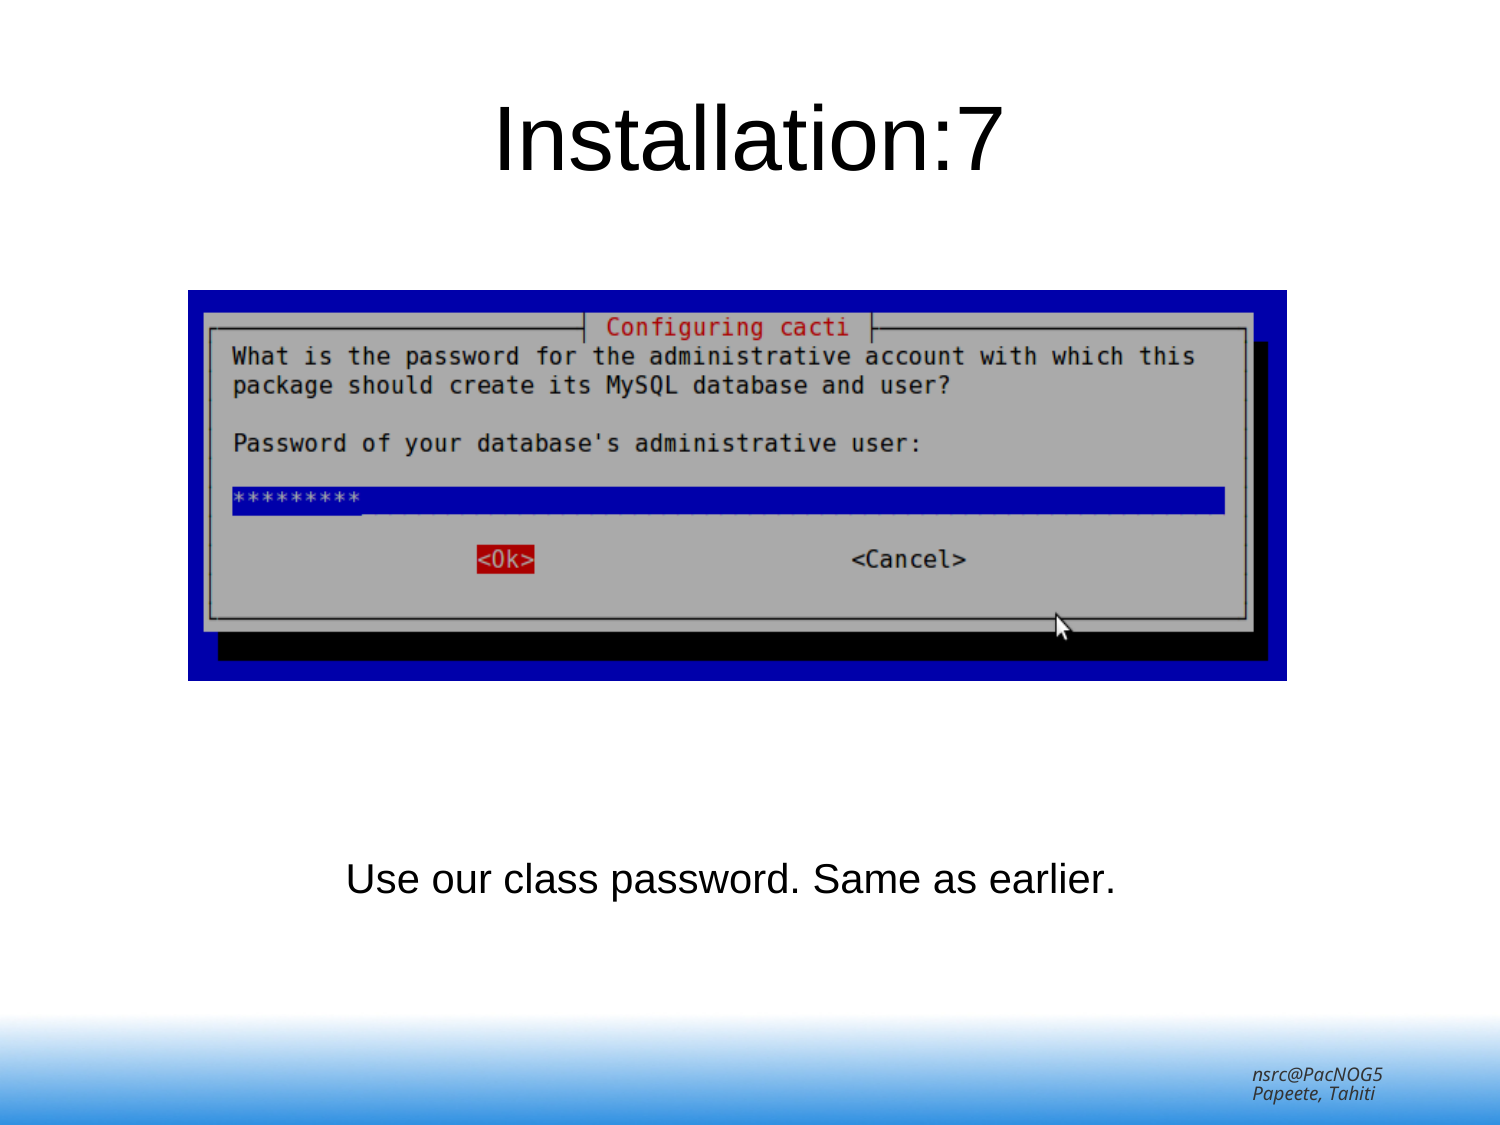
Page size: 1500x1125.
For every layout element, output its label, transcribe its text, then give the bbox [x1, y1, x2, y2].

picture [0, 1012, 1500, 1125]
title Installation:7 [75, 45, 1426, 233]
picture [188, 290, 1287, 681]
text_box Use our class password. Same as earlier. [112, 844, 1351, 910]
